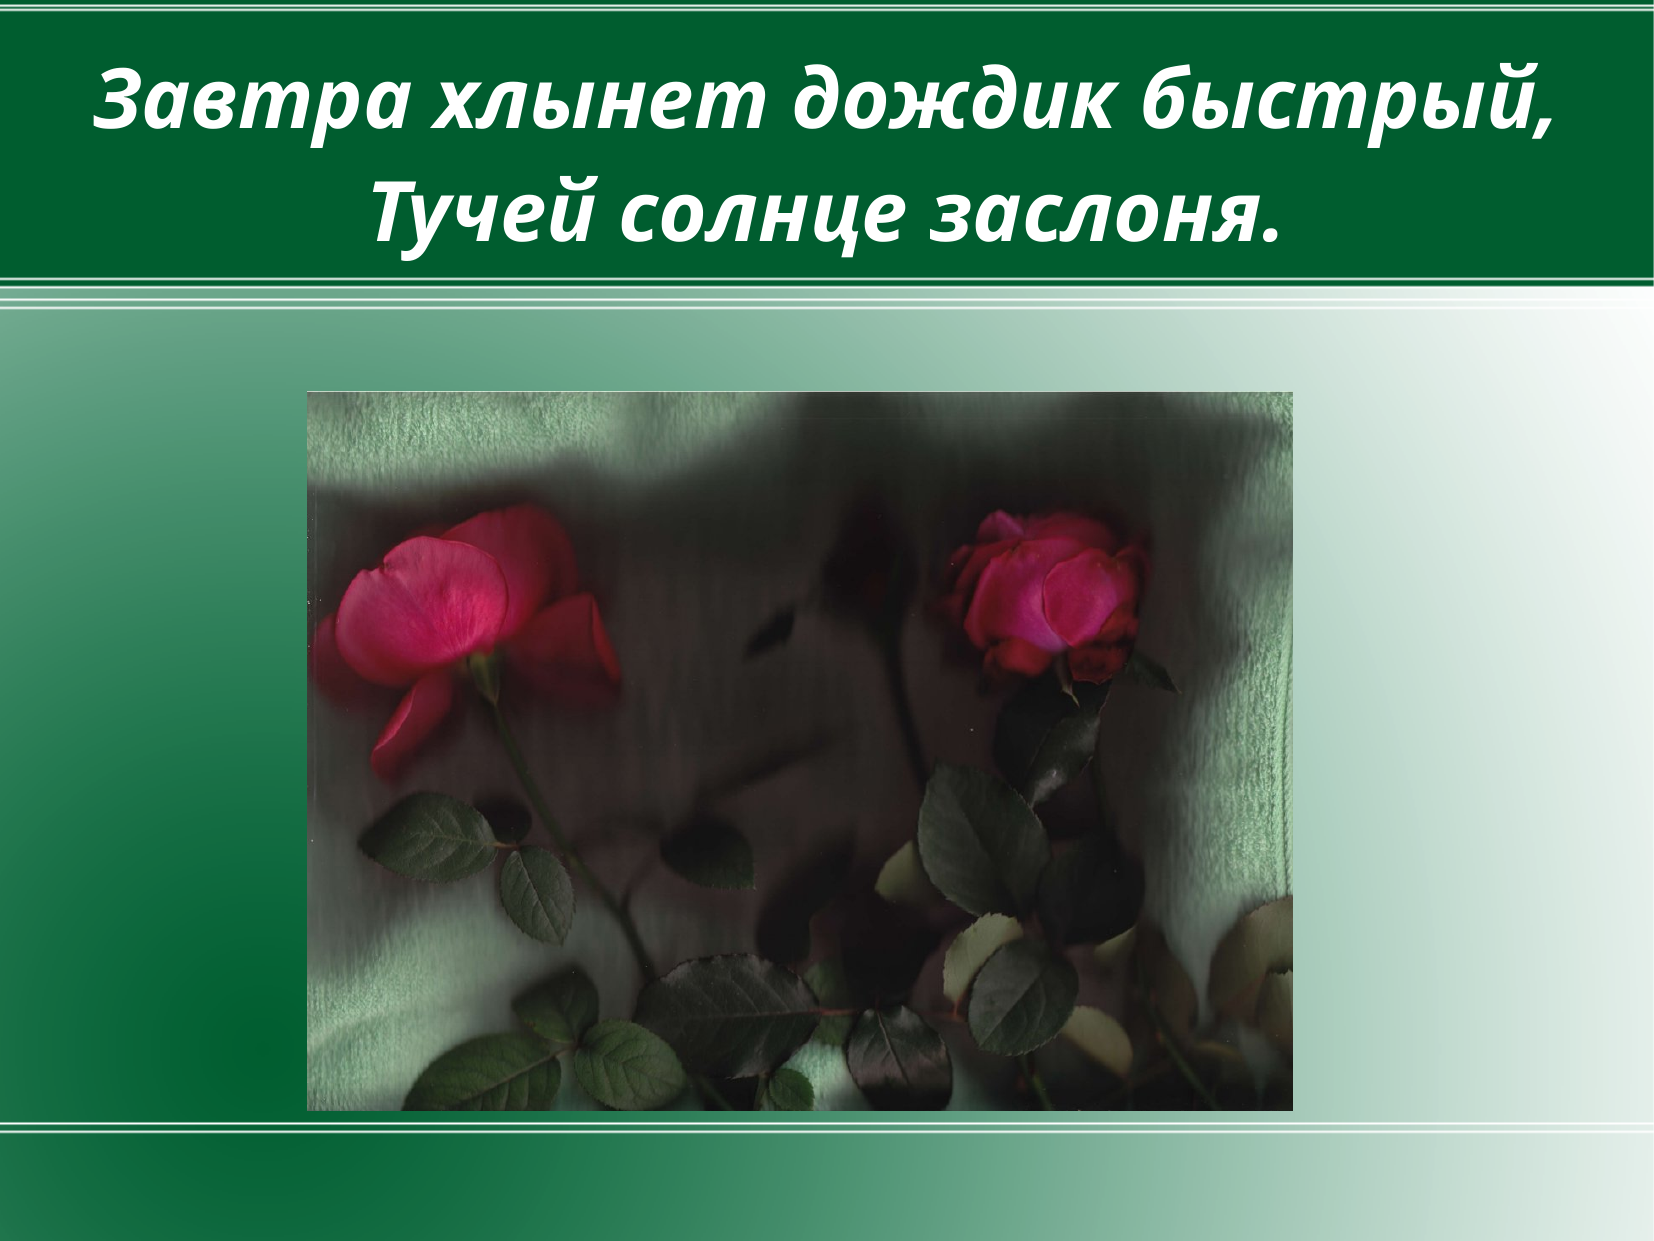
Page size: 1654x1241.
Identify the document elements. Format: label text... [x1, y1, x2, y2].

picture [0, 257, 1654, 1241]
title Завтра хлынет дождик быстрый, Тучей солнце заслоня. [0, 49, 1654, 257]
picture [0, 0, 1654, 49]
